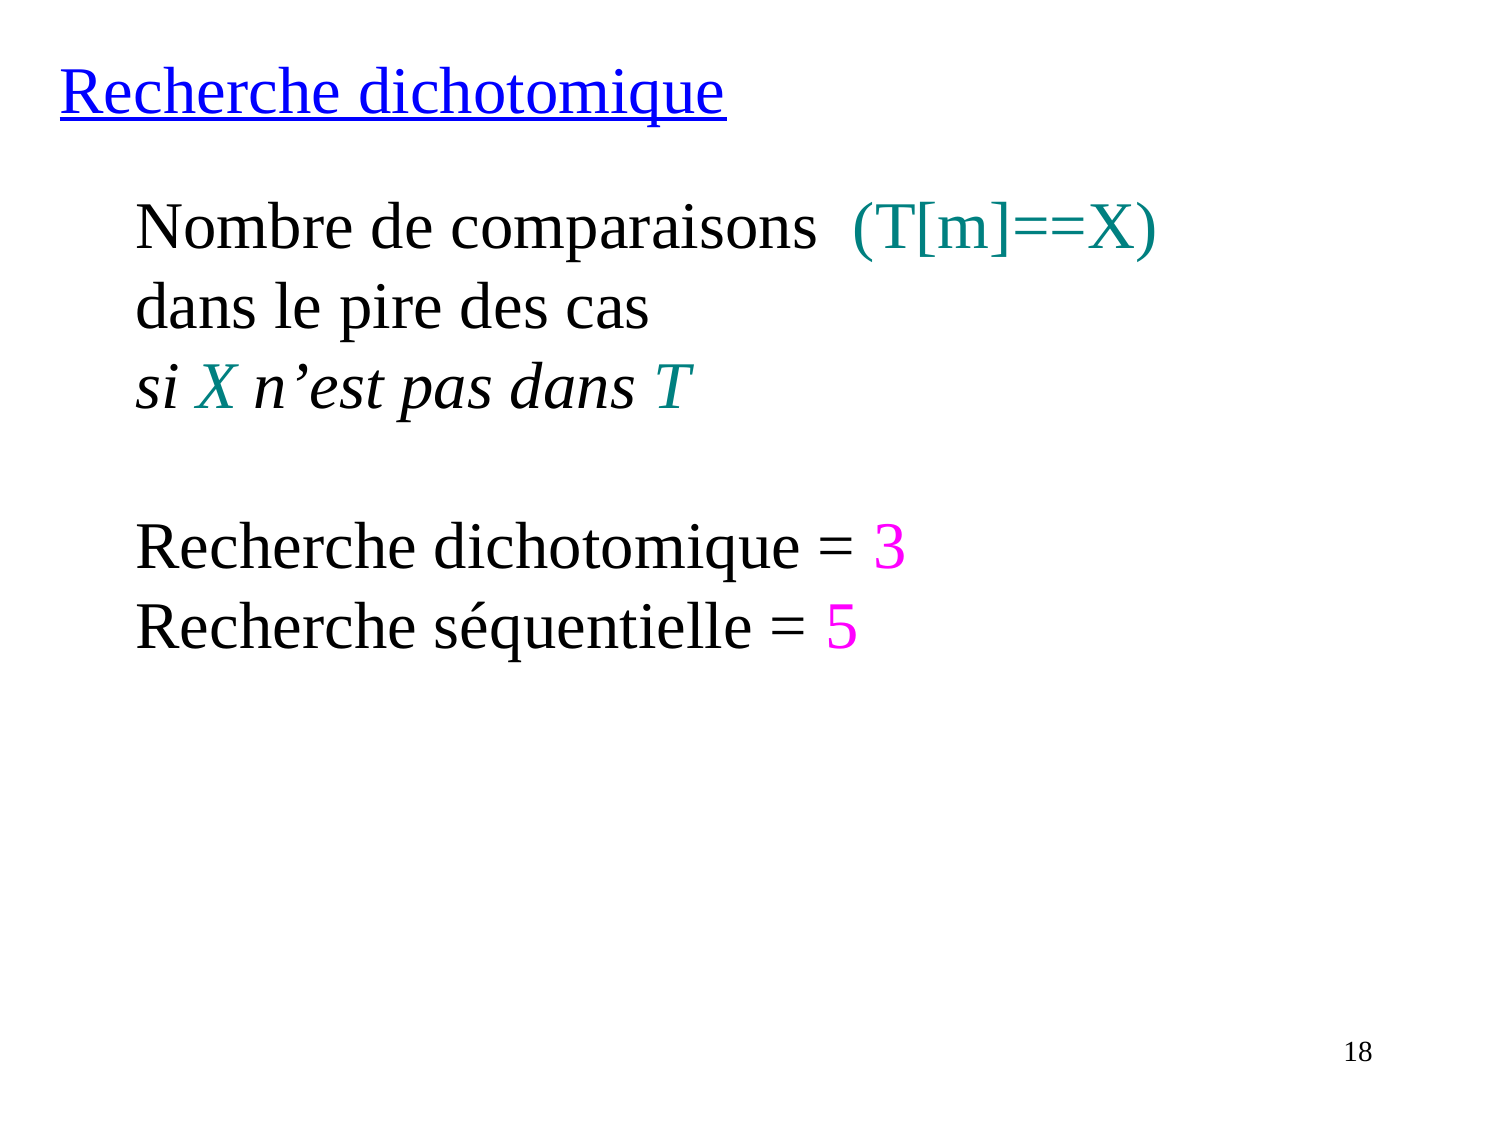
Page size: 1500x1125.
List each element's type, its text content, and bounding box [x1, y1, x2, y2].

text_box Nombre de comparaisons (T[m]==X) dans le pire des cas si X n’est pas dans T Recherche dichotomique = 3 Recherche séquentielle = 5 [120, 174, 1174, 670]
text_box Recherche dichotomique [43, 37, 1056, 136]
